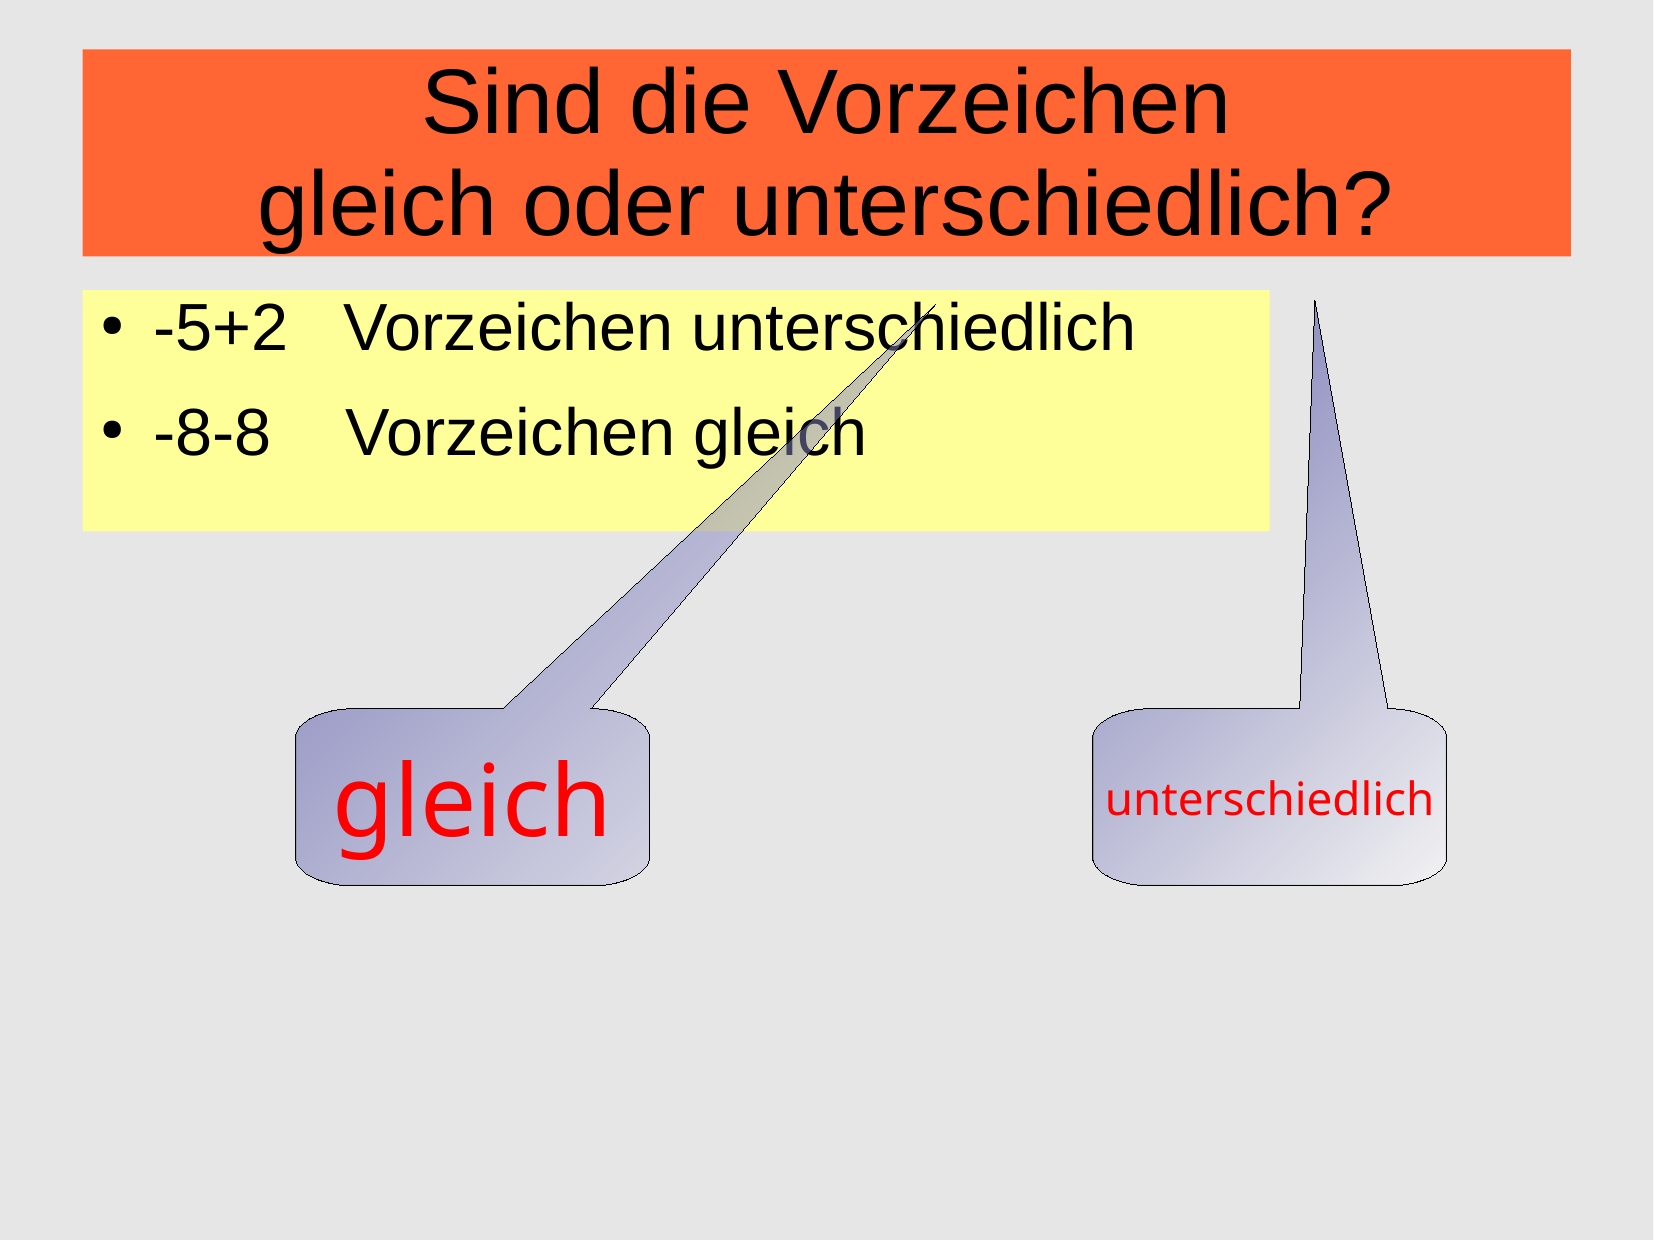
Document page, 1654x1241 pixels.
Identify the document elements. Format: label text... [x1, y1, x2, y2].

title Sind die Vorzeichen gleich oder unterschiedlich? [82, 49, 1571, 257]
text_box unterschiedlich [1092, 300, 1447, 886]
text_box gleich [295, 304, 936, 886]
list -5+2 Vorzeichen unterschiedlich -8-8 Vorzeichen gleich [82, 290, 1270, 532]
